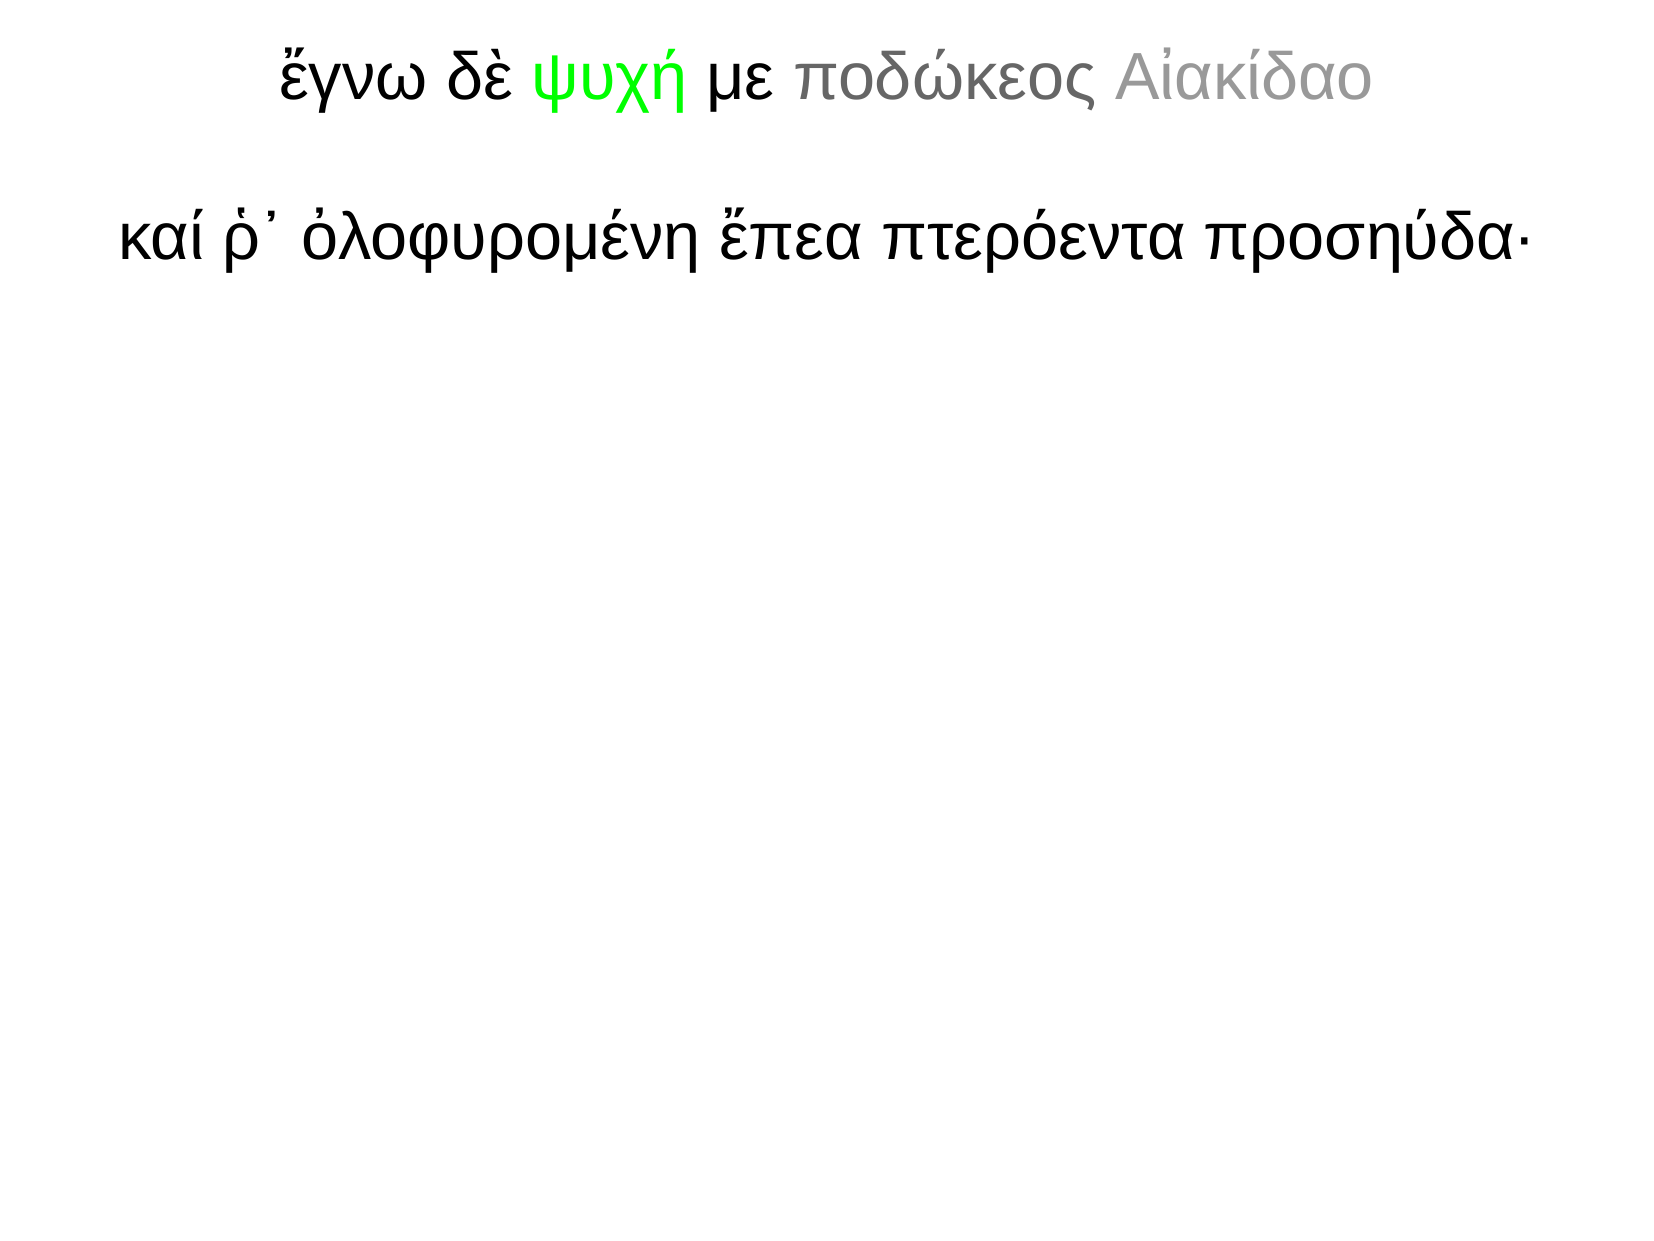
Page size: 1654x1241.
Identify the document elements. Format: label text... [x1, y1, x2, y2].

title ἔγνω δὲ ψυχή με ποδώκεος Αἰακίδαο καί ῥ᾽ ὀλοφυρομένη ἔπεα πτερόεντα προσηύδα· [82, 0, 1571, 321]
